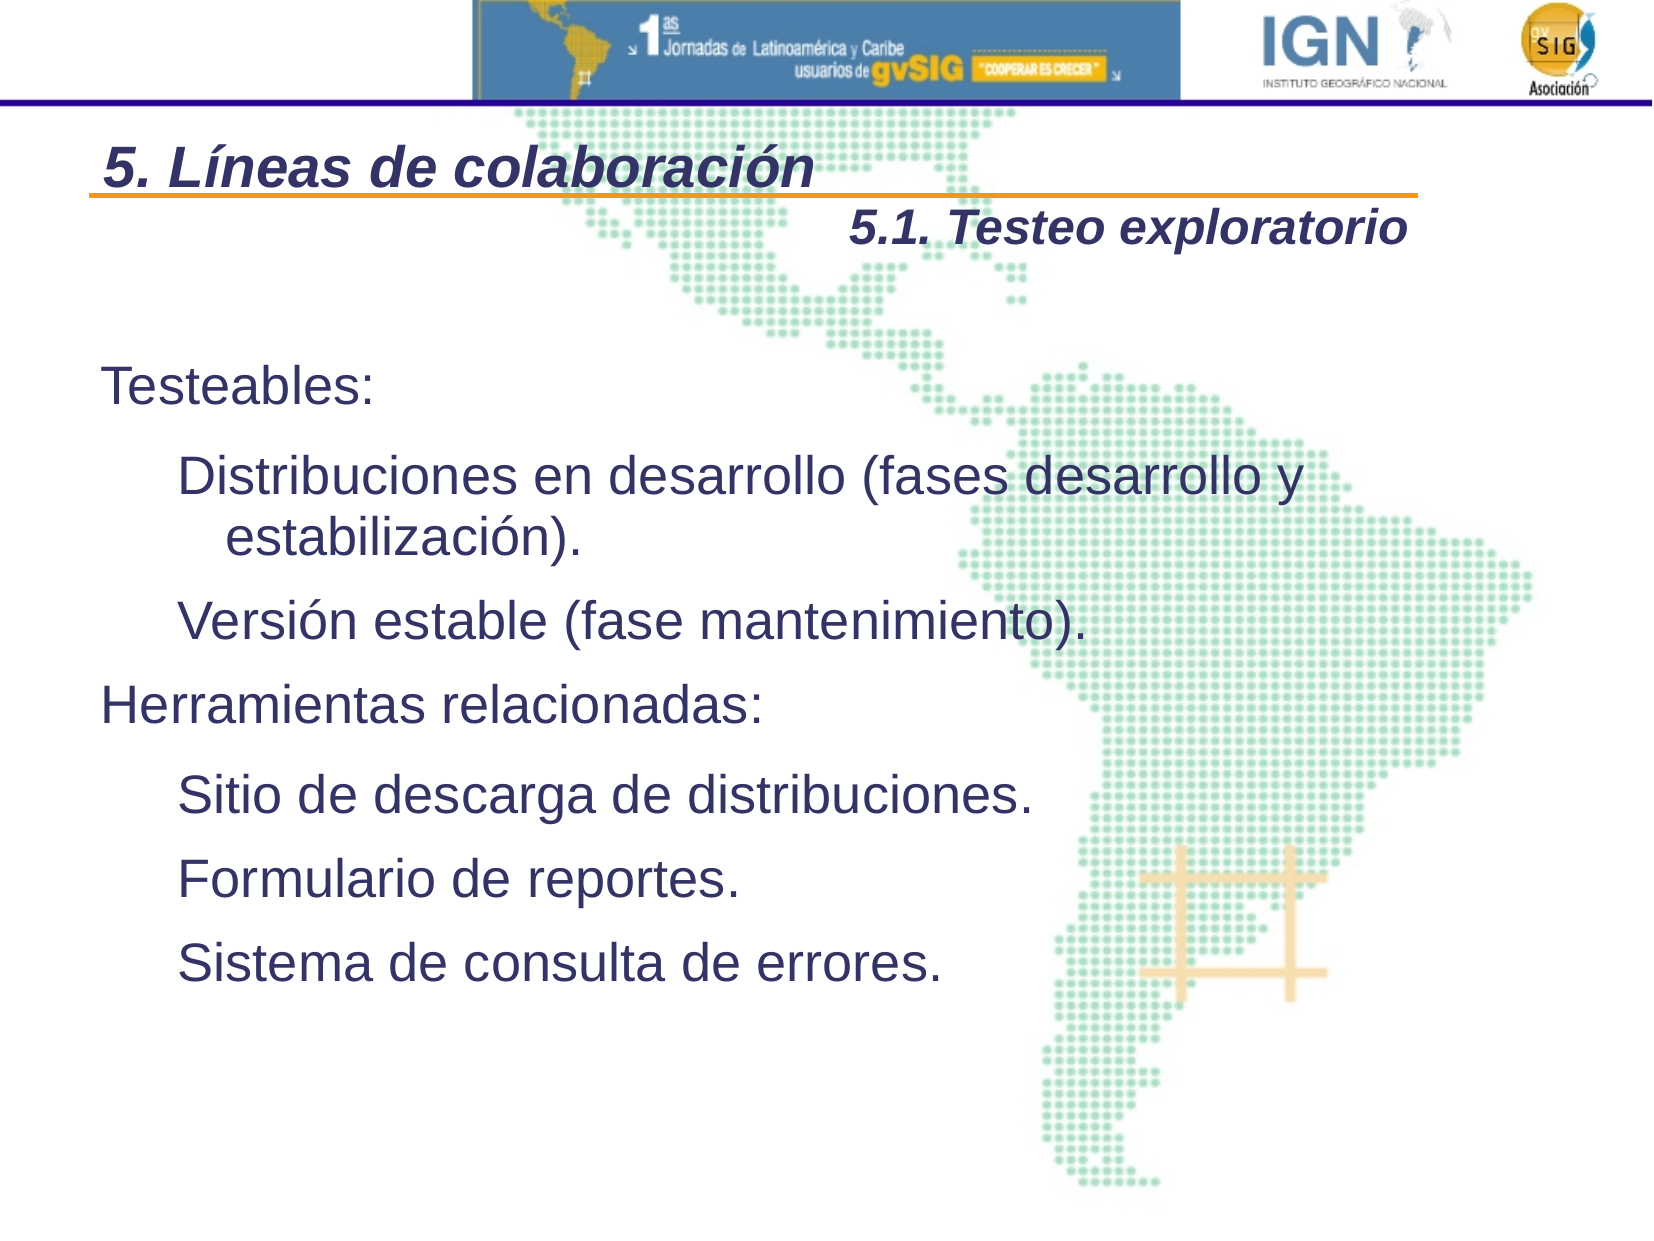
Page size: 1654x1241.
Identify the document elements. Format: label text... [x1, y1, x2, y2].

text_box 5.1. Testeo exploratorio [124, 191, 1424, 265]
list Testeables: Distribuciones en desarrollo (fases desarrollo y estabilización). Versión estable (fase mantenimiento). Herramientas relacionadas: Sitio de descarga de distribuciones. Formulario de reportes. Sistema de consulta de errores. [83, 355, 1572, 1087]
text_box 5. Líneas de colaboración [89, 126, 1389, 193]
picture [0, 0, 1653, 1238]
